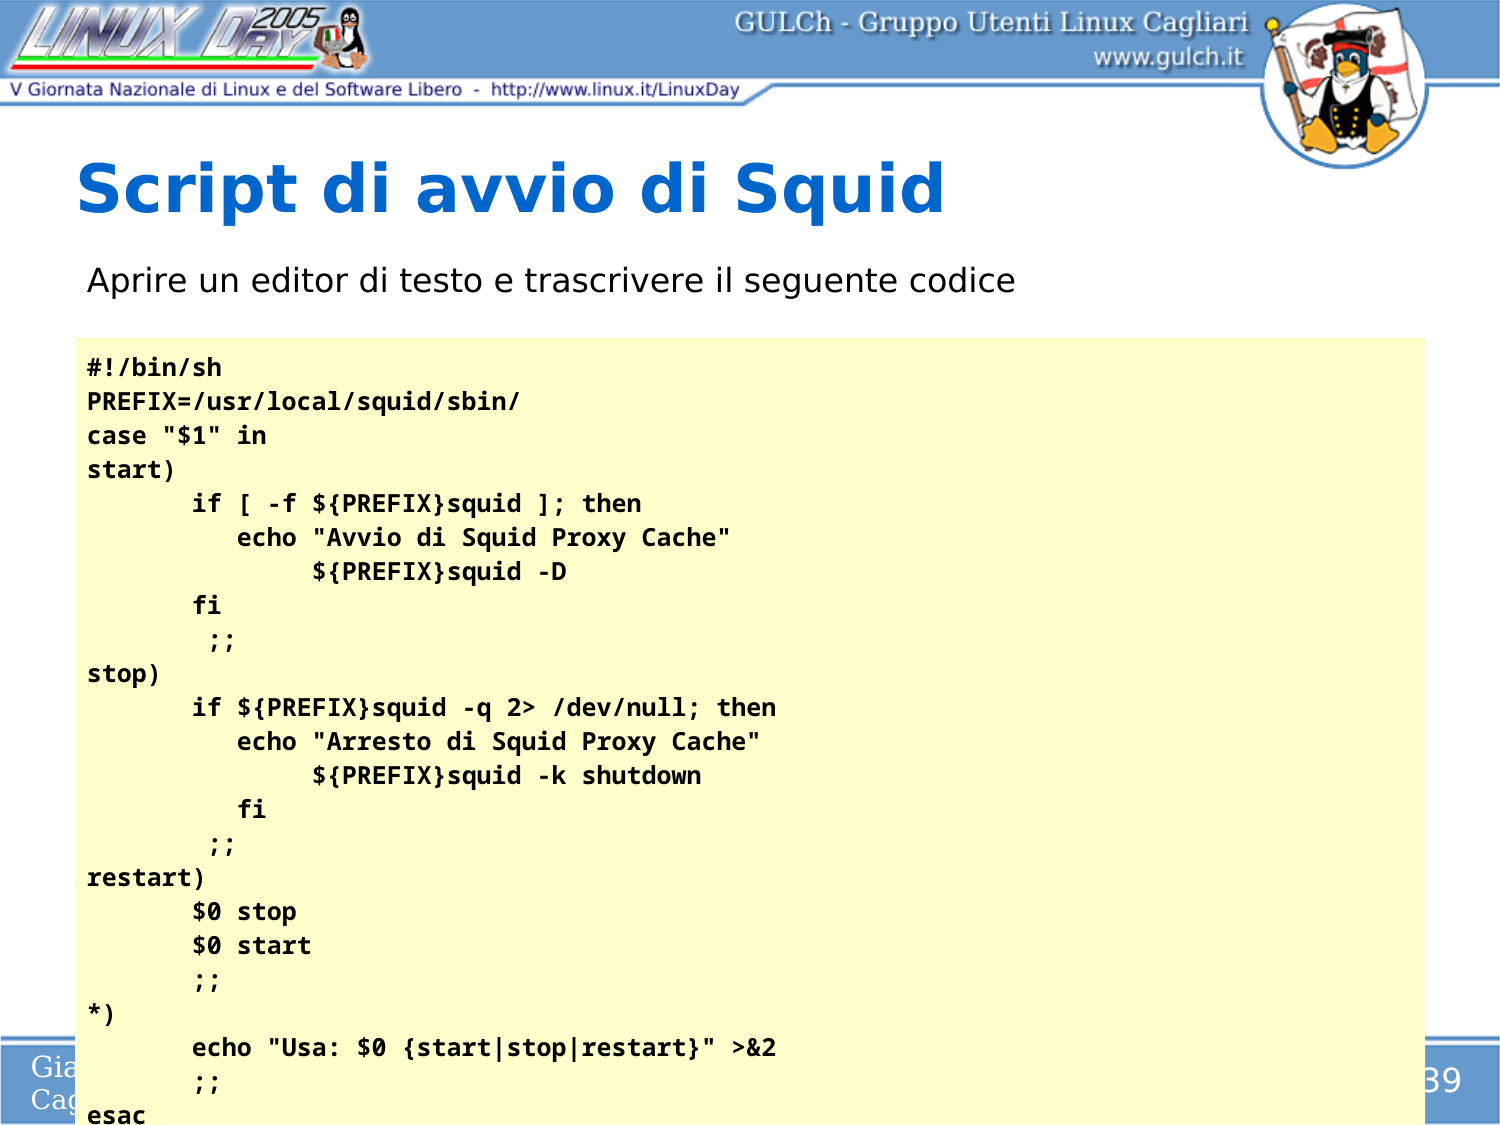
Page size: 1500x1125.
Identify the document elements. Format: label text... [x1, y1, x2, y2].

picture [1426, 1070, 1435, 1090]
picture [71, 1096, 75, 1108]
picture [0, 0, 1500, 1125]
text_box #!/bin/sh PREFIX=/usr/local/squid/sbin/ case "$1" in start) if [ -f ${PREFIX}squid ]; then echo "Avvio di Squid Proxy Cache" ${PREFIX}squid -D fi ;; stop) if ${PREFIX}squid -q 2> /dev/null; then echo "Arresto di Squid Proxy Cache" ${PREFIX}squid -k shutdown fi ;; restart) $0 stop $0 start ;; *) echo "Usa: $0 {start|stop|restart}" >&2 ;; esac [75, 337, 1426, 1018]
text_box Aprire un editor di testo e trascrivere il seguente codice [86, 261, 1426, 300]
text_box Script di avvio di Squid [75, 150, 947, 229]
